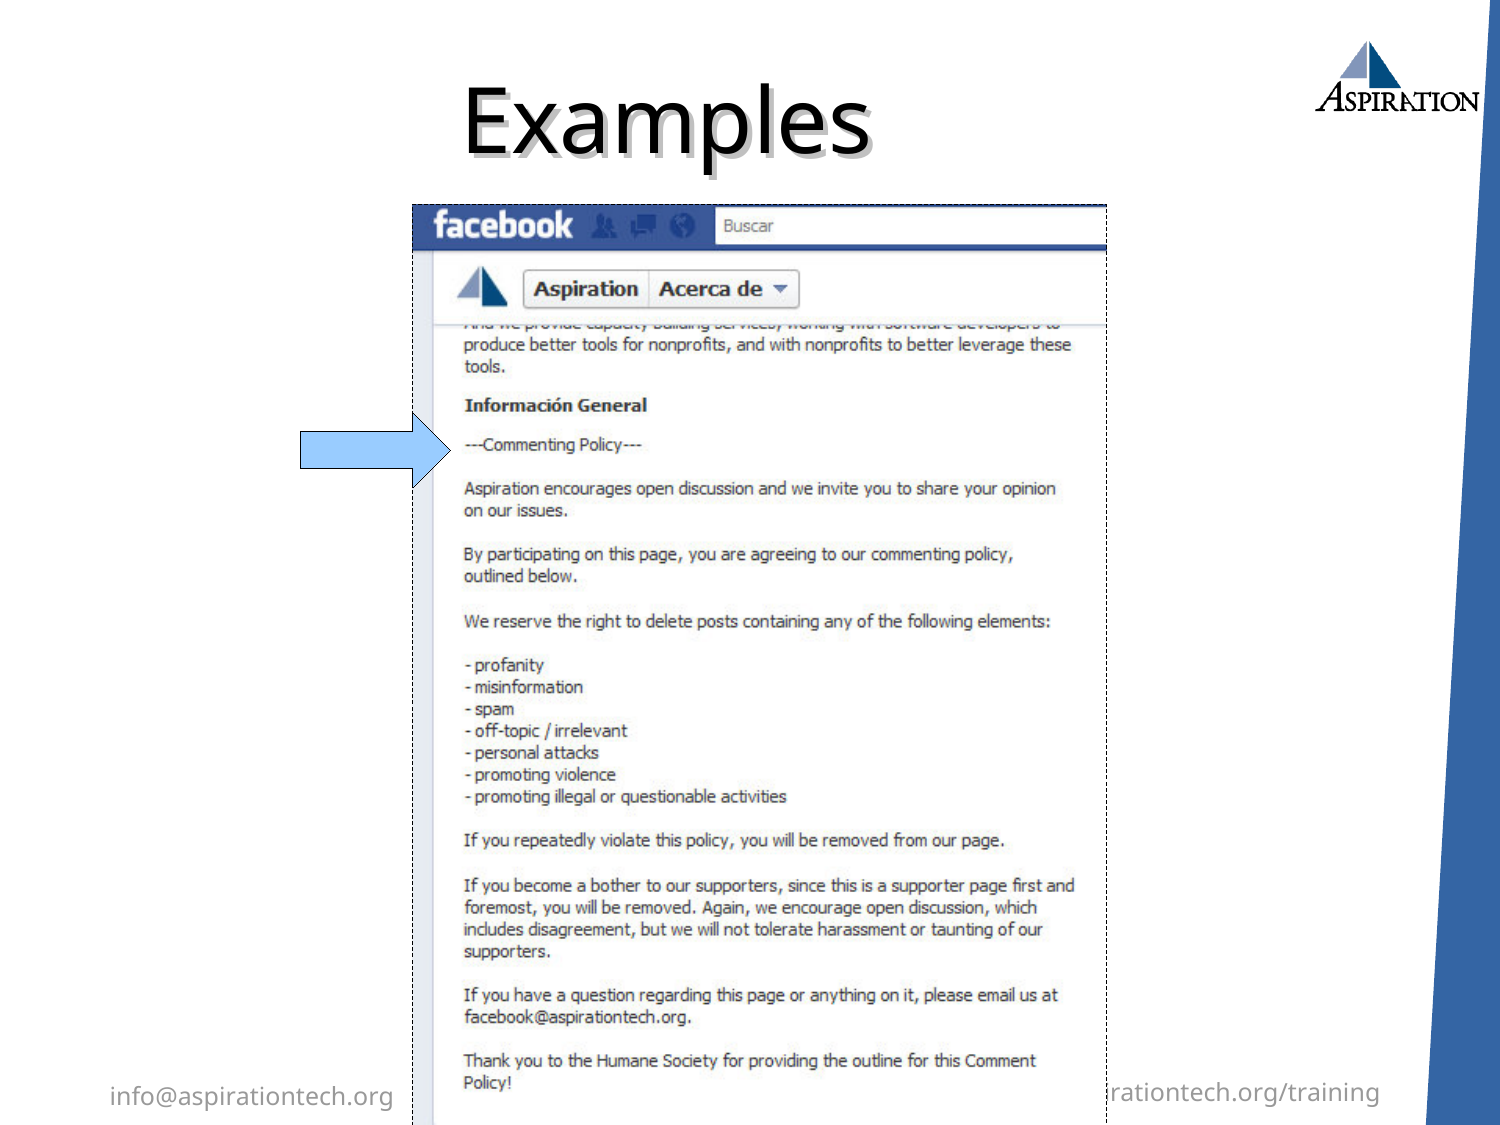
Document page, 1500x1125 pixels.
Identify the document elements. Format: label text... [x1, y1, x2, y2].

picture [1315, 41, 1480, 120]
text_box [300, 412, 451, 488]
picture [412, 206, 1107, 1125]
title Examples [49, 19, 1284, 206]
